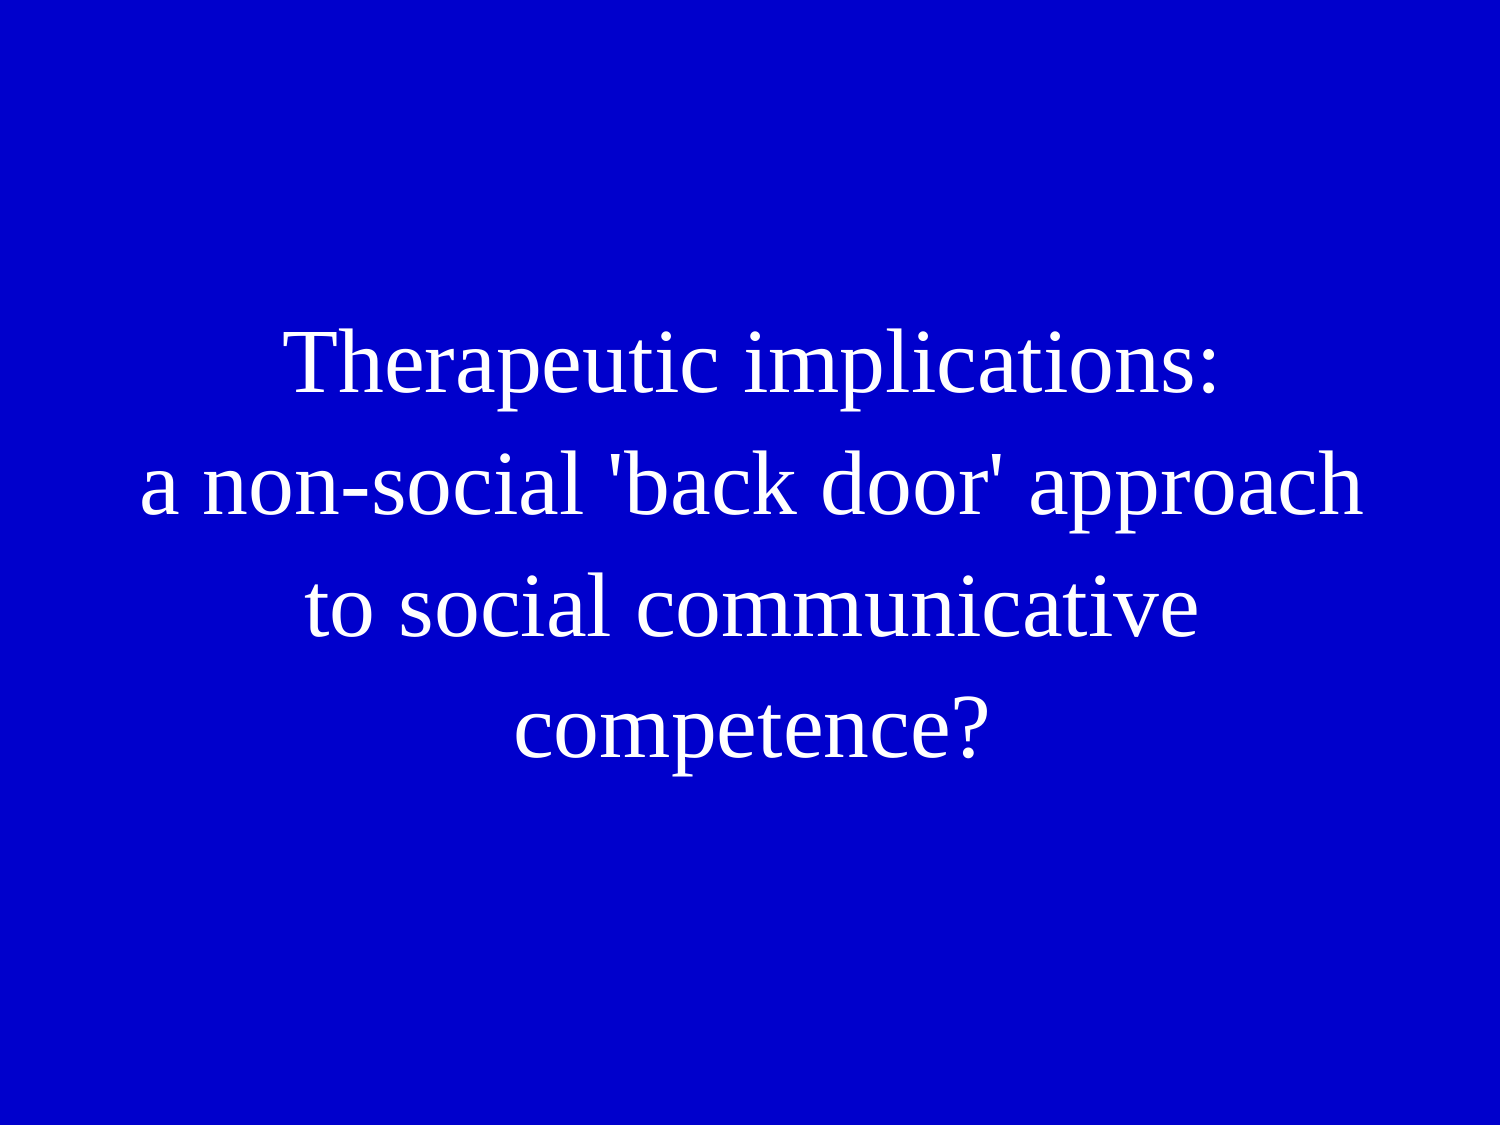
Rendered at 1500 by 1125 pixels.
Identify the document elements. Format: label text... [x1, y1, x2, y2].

title Therapeutic implications: a non-social 'back door' approach to social communicative competence? [115, 291, 1391, 777]
